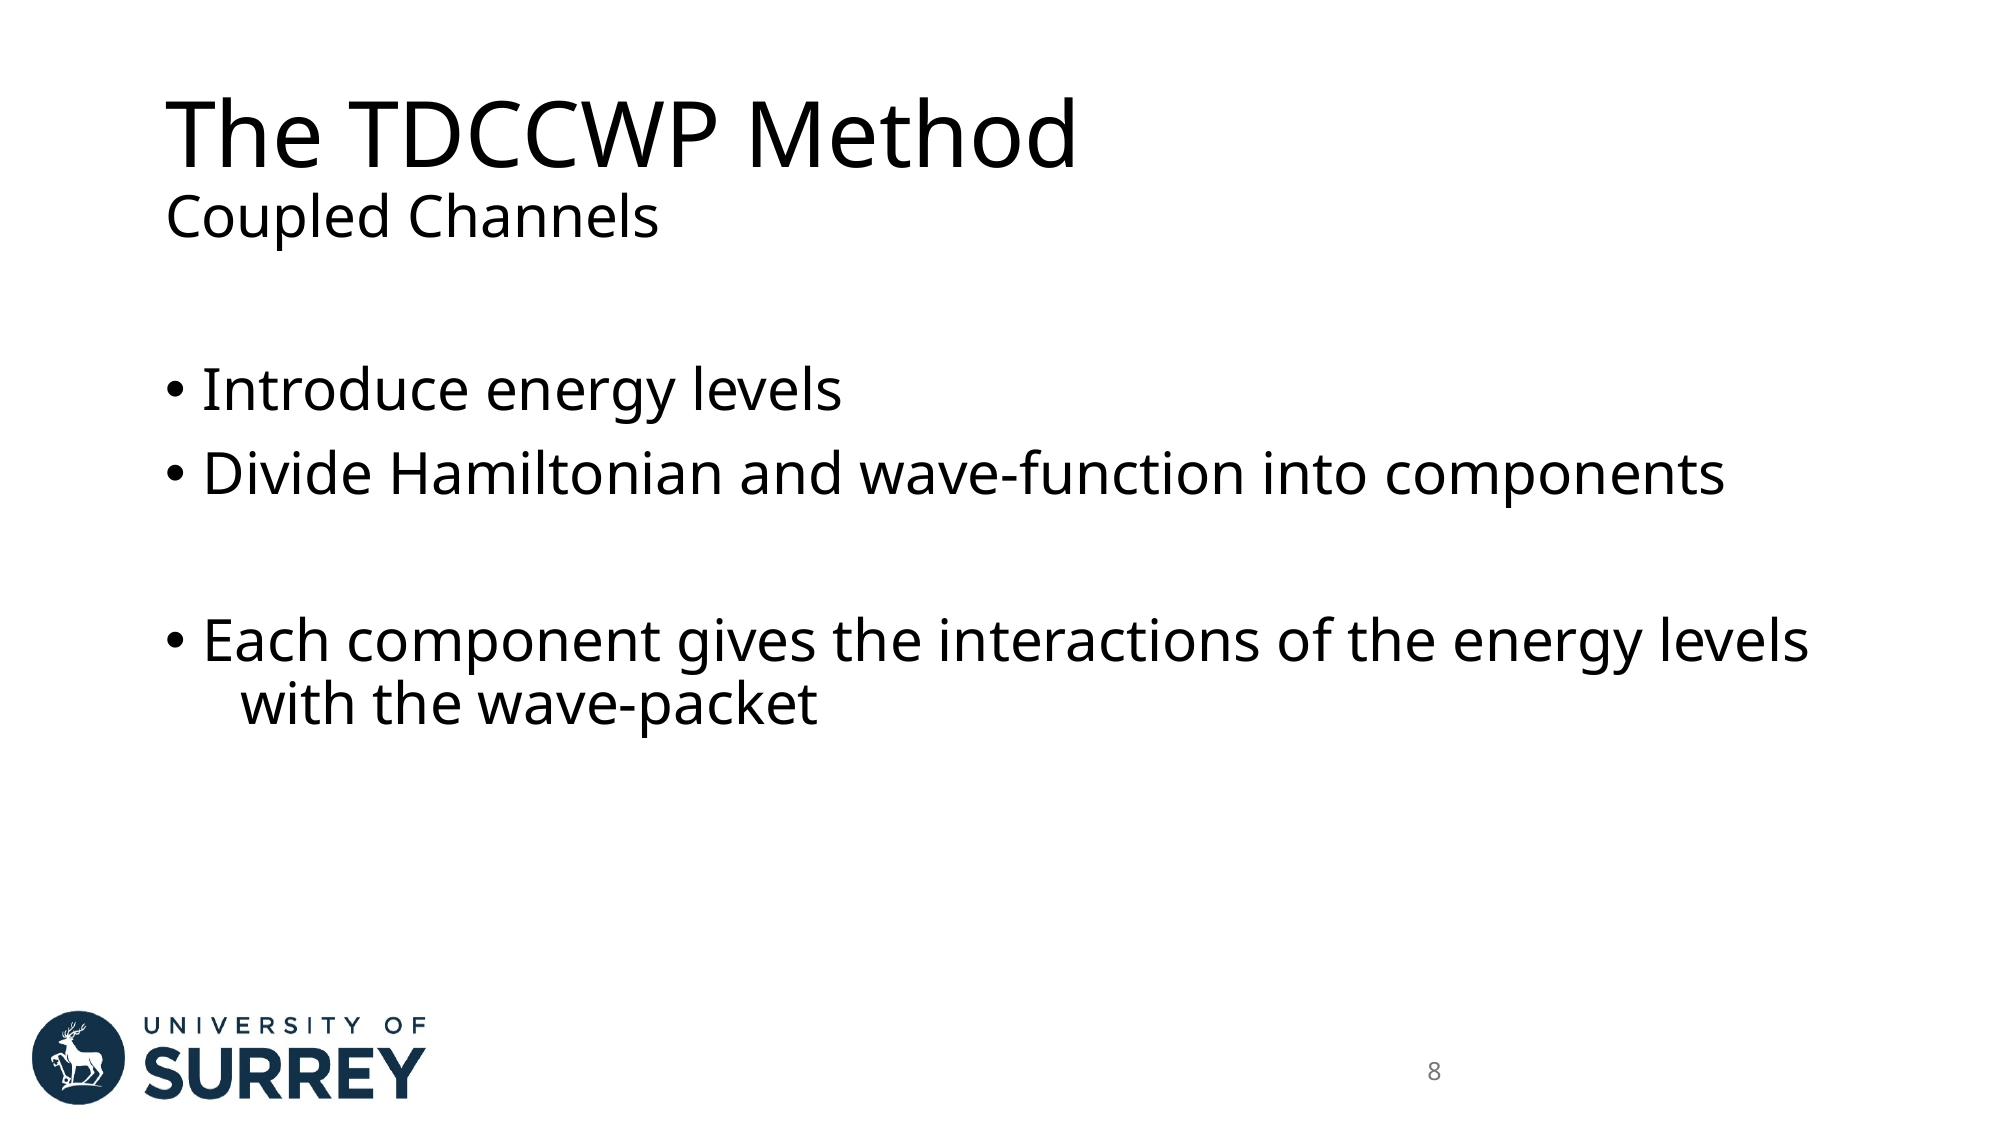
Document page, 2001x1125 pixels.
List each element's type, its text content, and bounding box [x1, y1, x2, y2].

title The TDCCWP Method Coupled Channels [150, 71, 1851, 267]
picture [0, 993, 461, 1125]
text_box [1412, 1042, 1863, 1103]
list Introduce energy levels Divide Hamiltonian and wave-function into components Each component gives the interactions of the energy levels with the wave-packet [150, 352, 1851, 908]
